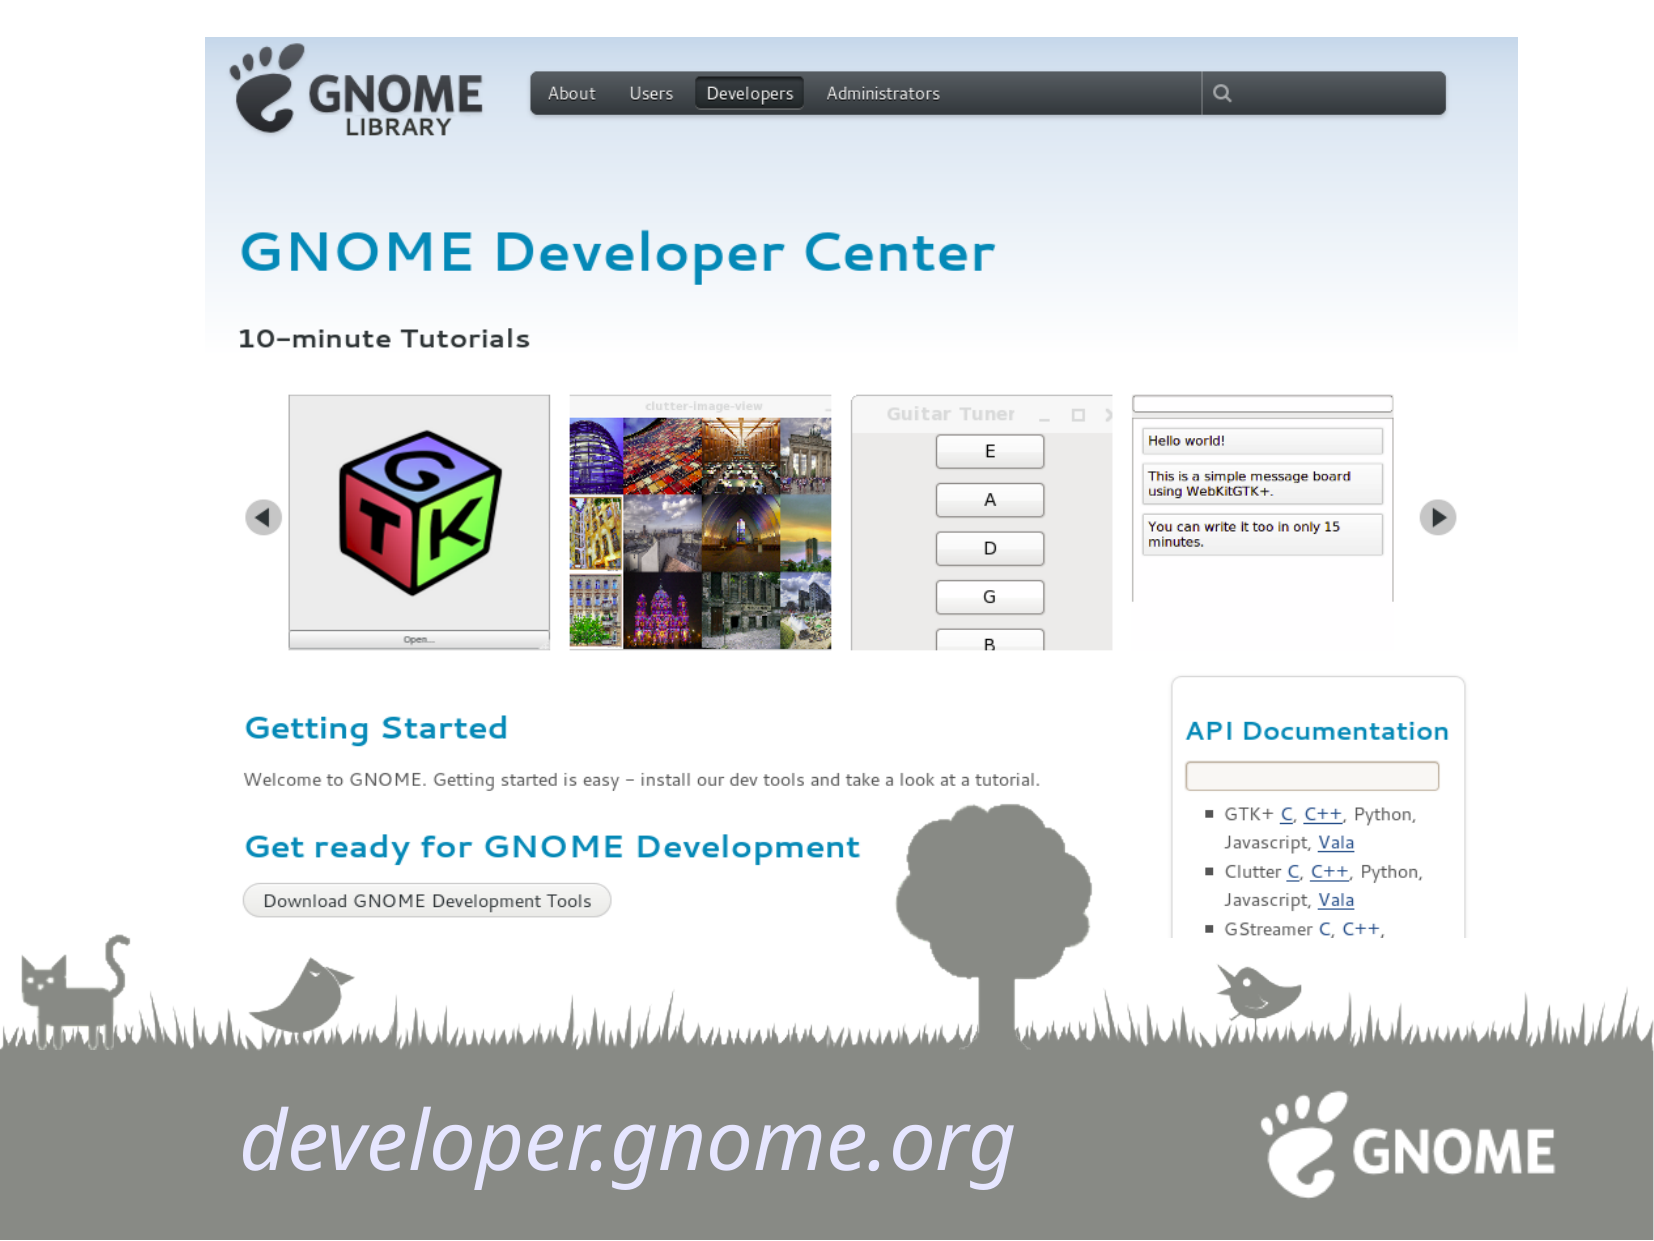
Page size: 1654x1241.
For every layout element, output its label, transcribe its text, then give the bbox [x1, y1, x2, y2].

picture [0, 0, 1654, 1240]
text_box developer.gnome.org [225, 1073, 1056, 1201]
